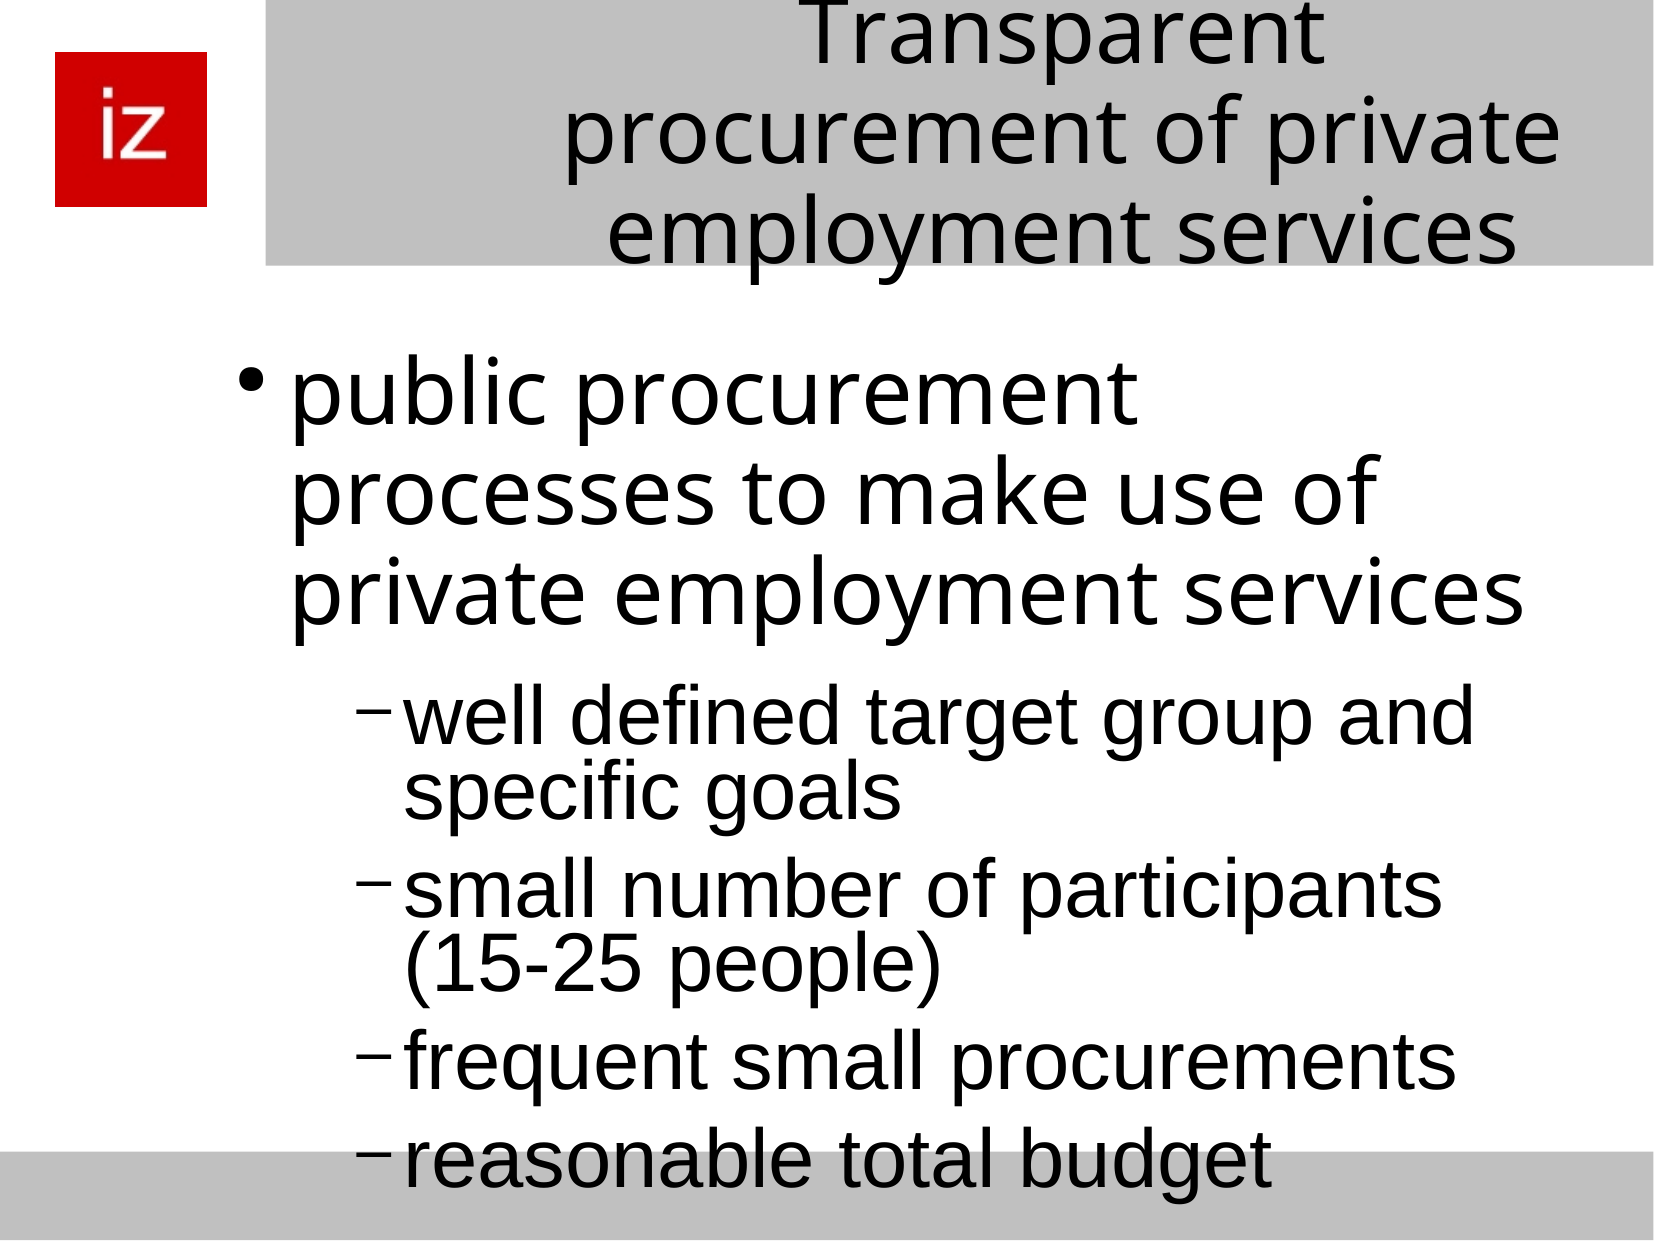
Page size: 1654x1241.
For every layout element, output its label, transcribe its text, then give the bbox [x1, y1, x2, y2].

title Transparent procurement of private employment services [561, 1, 1565, 265]
list public procurement processes to make use of private employment services well defined target group and specific goals small number of participants (15-25 people) frequent small procurements reasonable total budget [121, 344, 1533, 1168]
picture [55, 52, 207, 207]
